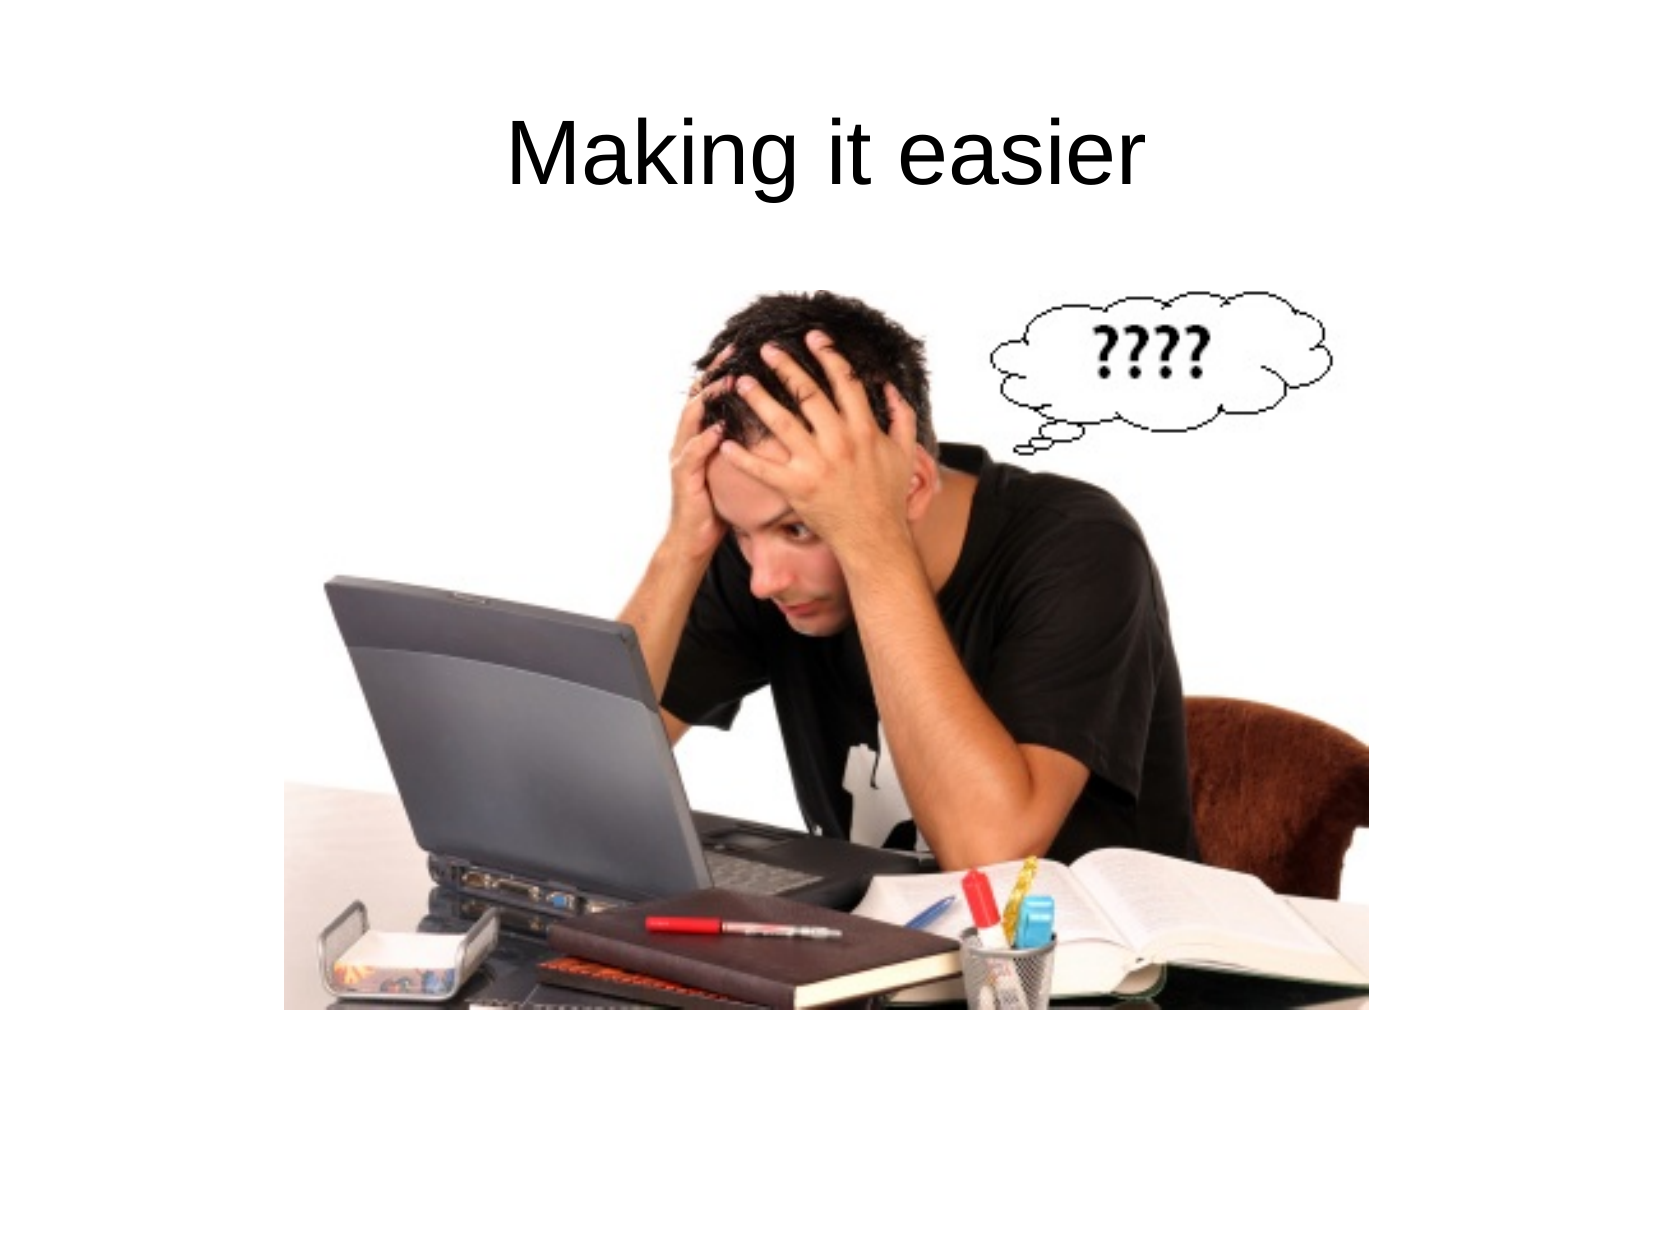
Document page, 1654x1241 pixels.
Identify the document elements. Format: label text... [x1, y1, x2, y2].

title Making it easier [82, 49, 1571, 257]
picture [284, 290, 1369, 1010]
